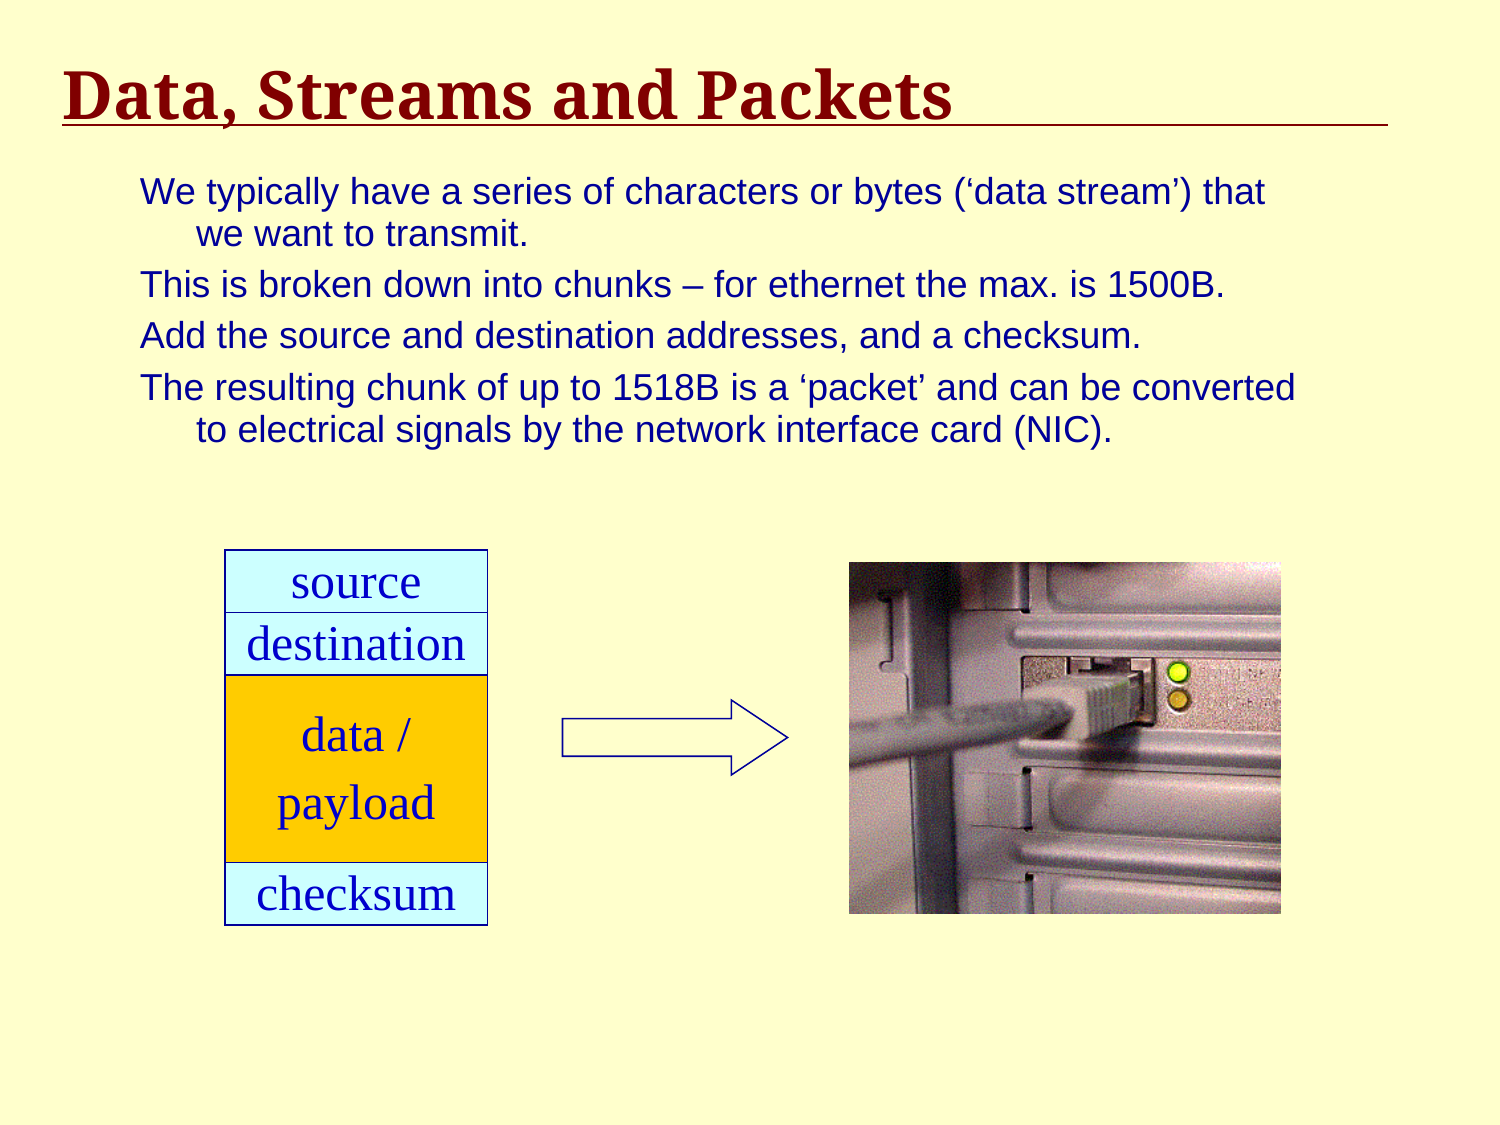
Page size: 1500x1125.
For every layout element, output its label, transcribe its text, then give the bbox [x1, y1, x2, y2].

text_box source [224, 549, 488, 612]
text_box destination [224, 612, 488, 674]
picture [849, 562, 1281, 914]
text_box data / payload [224, 674, 488, 862]
text_box checksum [224, 862, 488, 925]
